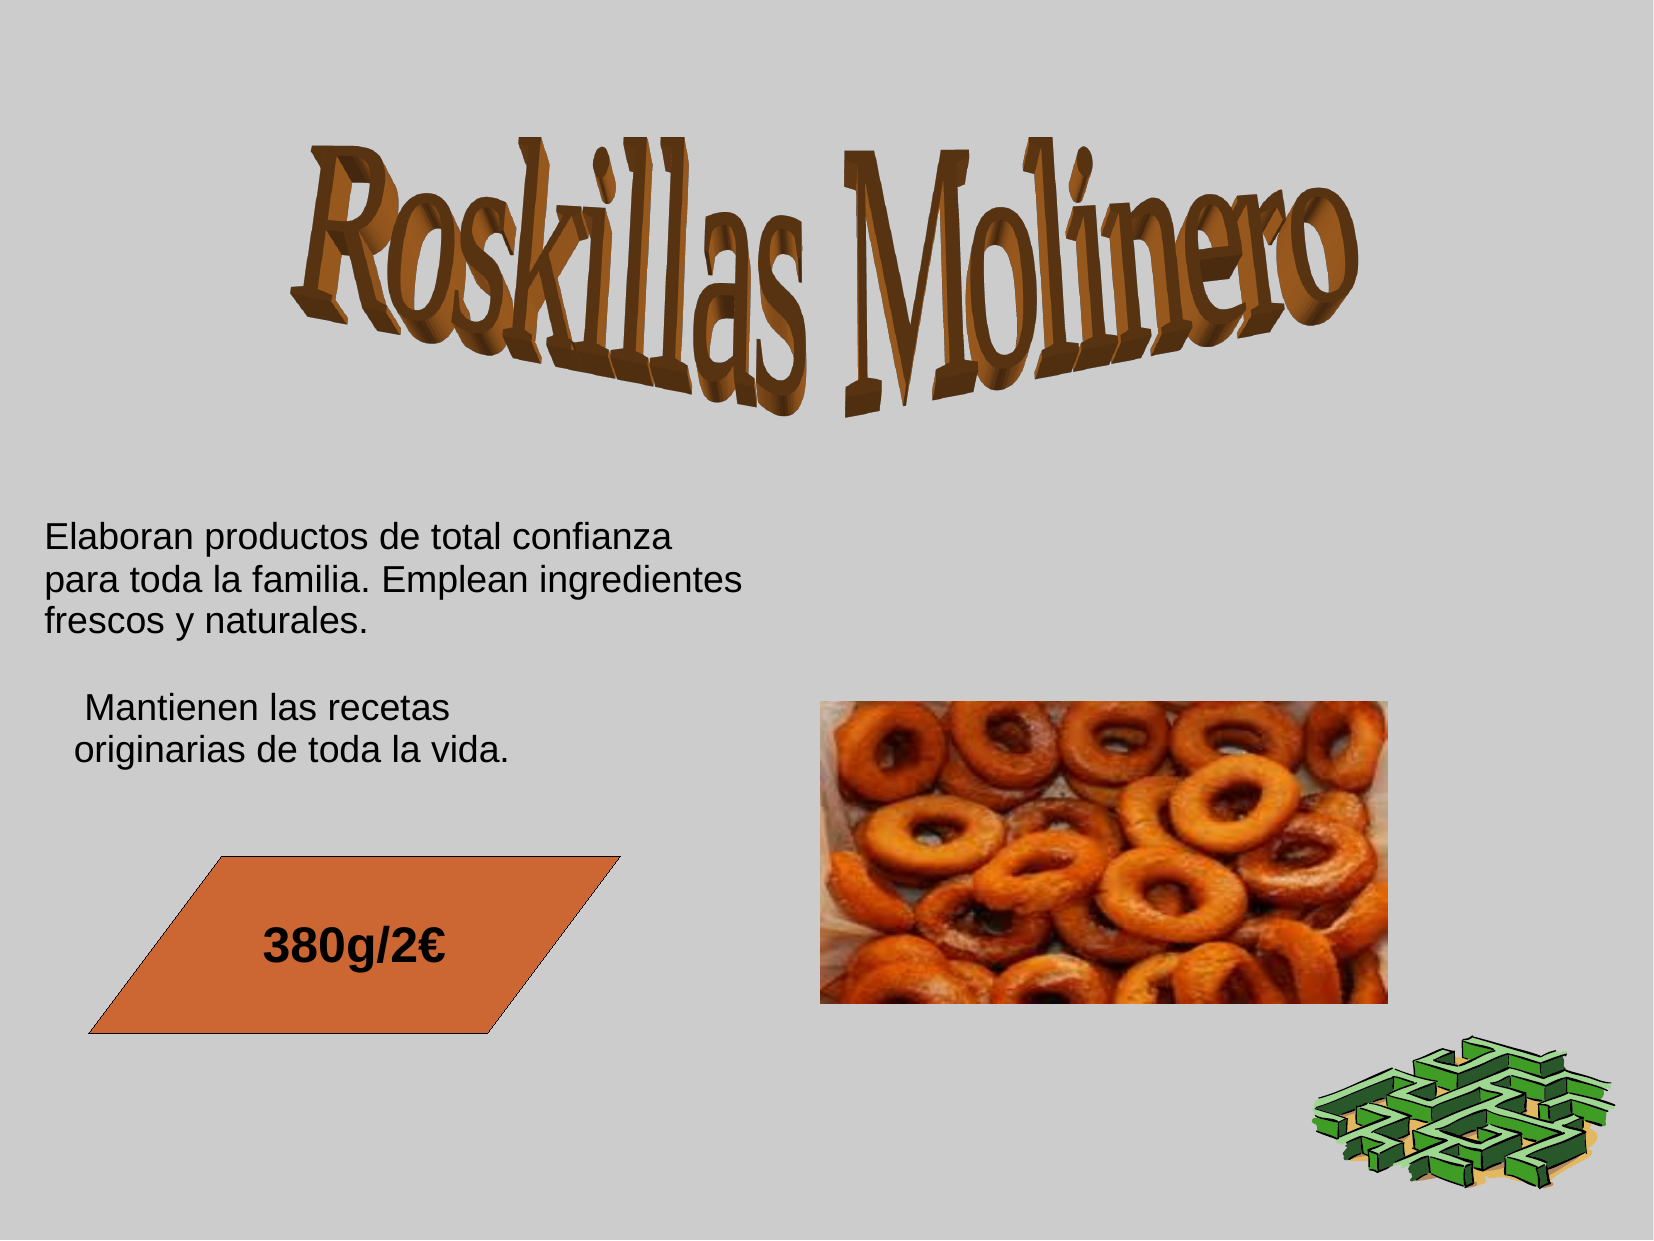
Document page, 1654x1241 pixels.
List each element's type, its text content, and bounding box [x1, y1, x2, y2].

picture [820, 701, 1388, 1004]
text_box 380g/2€ [88, 856, 621, 1034]
text_box Elaboran productos de total confianza para toda la familia. Emplean ingredientes frescos y naturales. [29, 508, 762, 650]
text_box Mantienen las recetas originarias de toda la vida. [59, 679, 526, 779]
